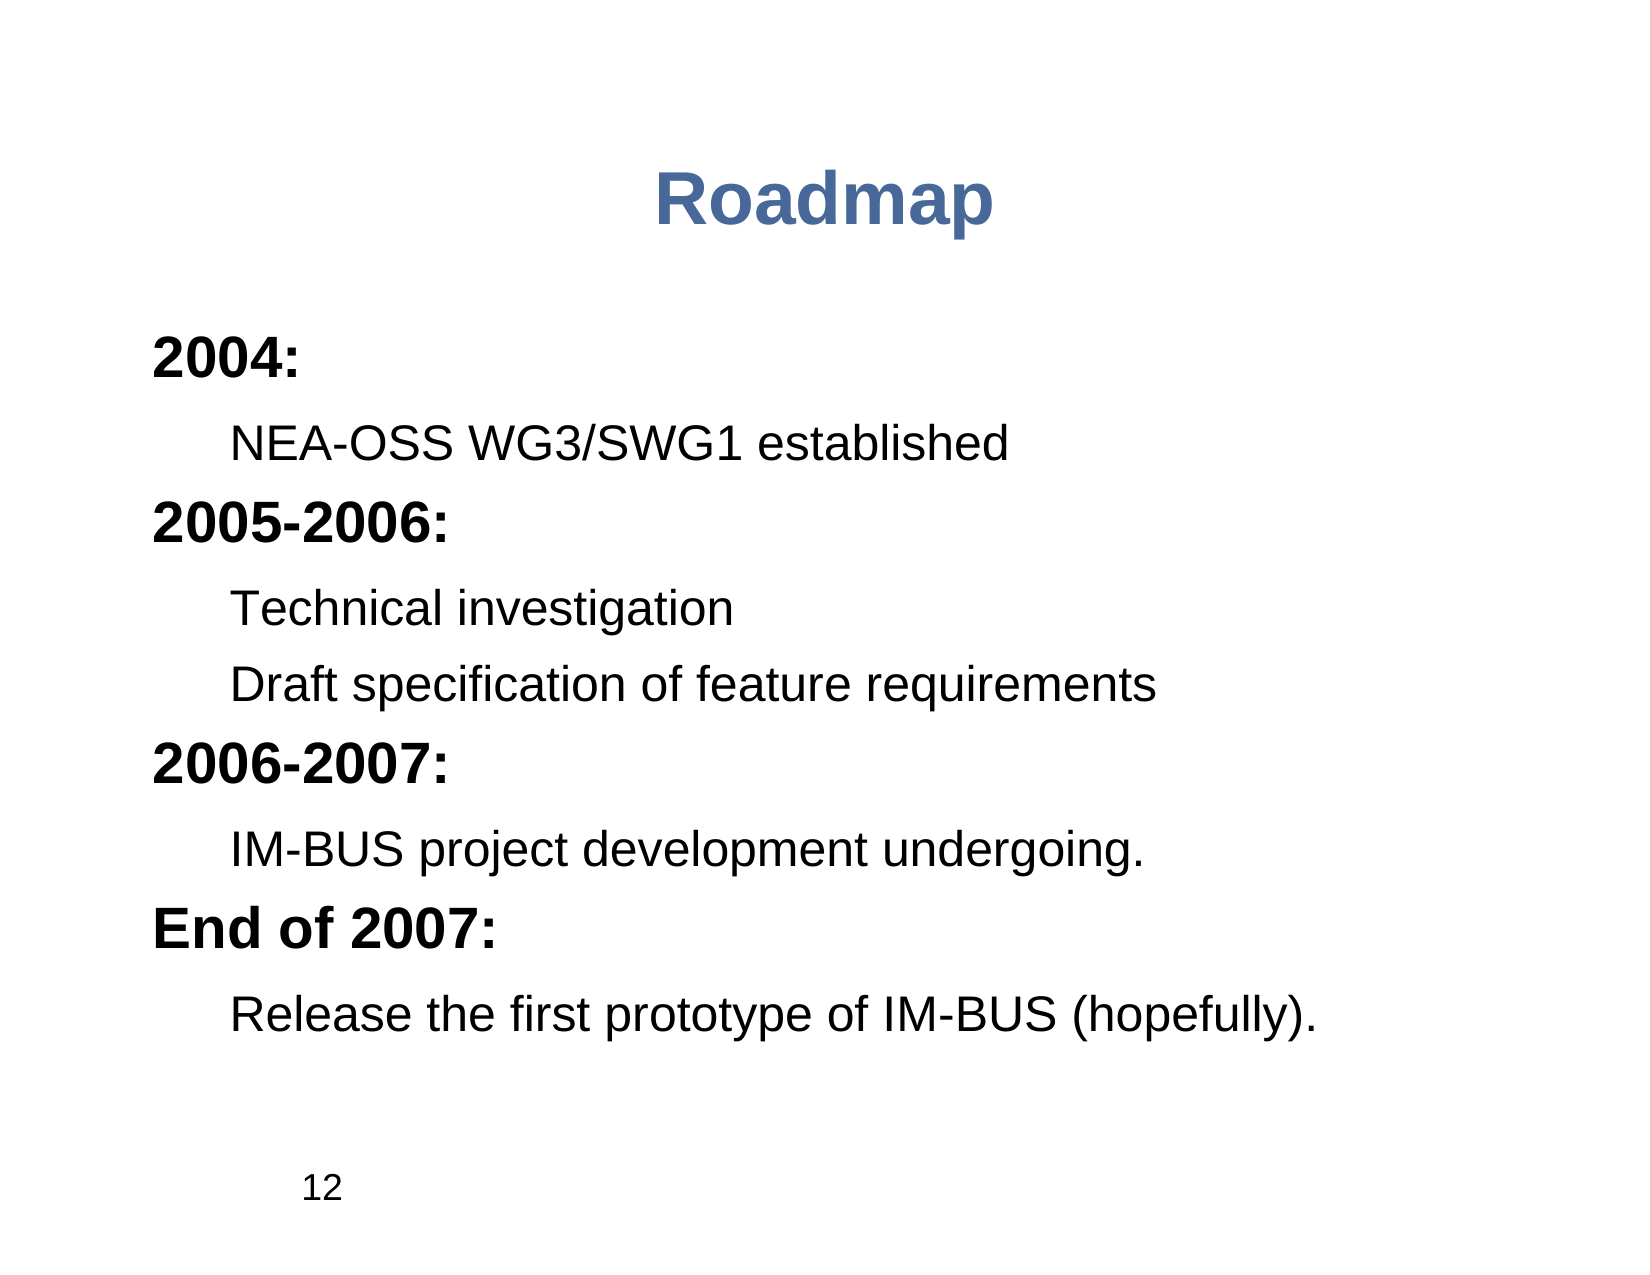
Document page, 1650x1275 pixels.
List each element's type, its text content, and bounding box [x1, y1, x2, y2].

title Roadmap [135, 104, 1515, 299]
list 2004: NEA-OSS WG3/SWG1 established 2005-2006: Technical investigation Draft specification of feature requirements 2006-2007: IM-BUS project development undergoing. End of 2007: Release the first prototype of IM-BUS (hopefully). [135, 329, 1515, 1094]
